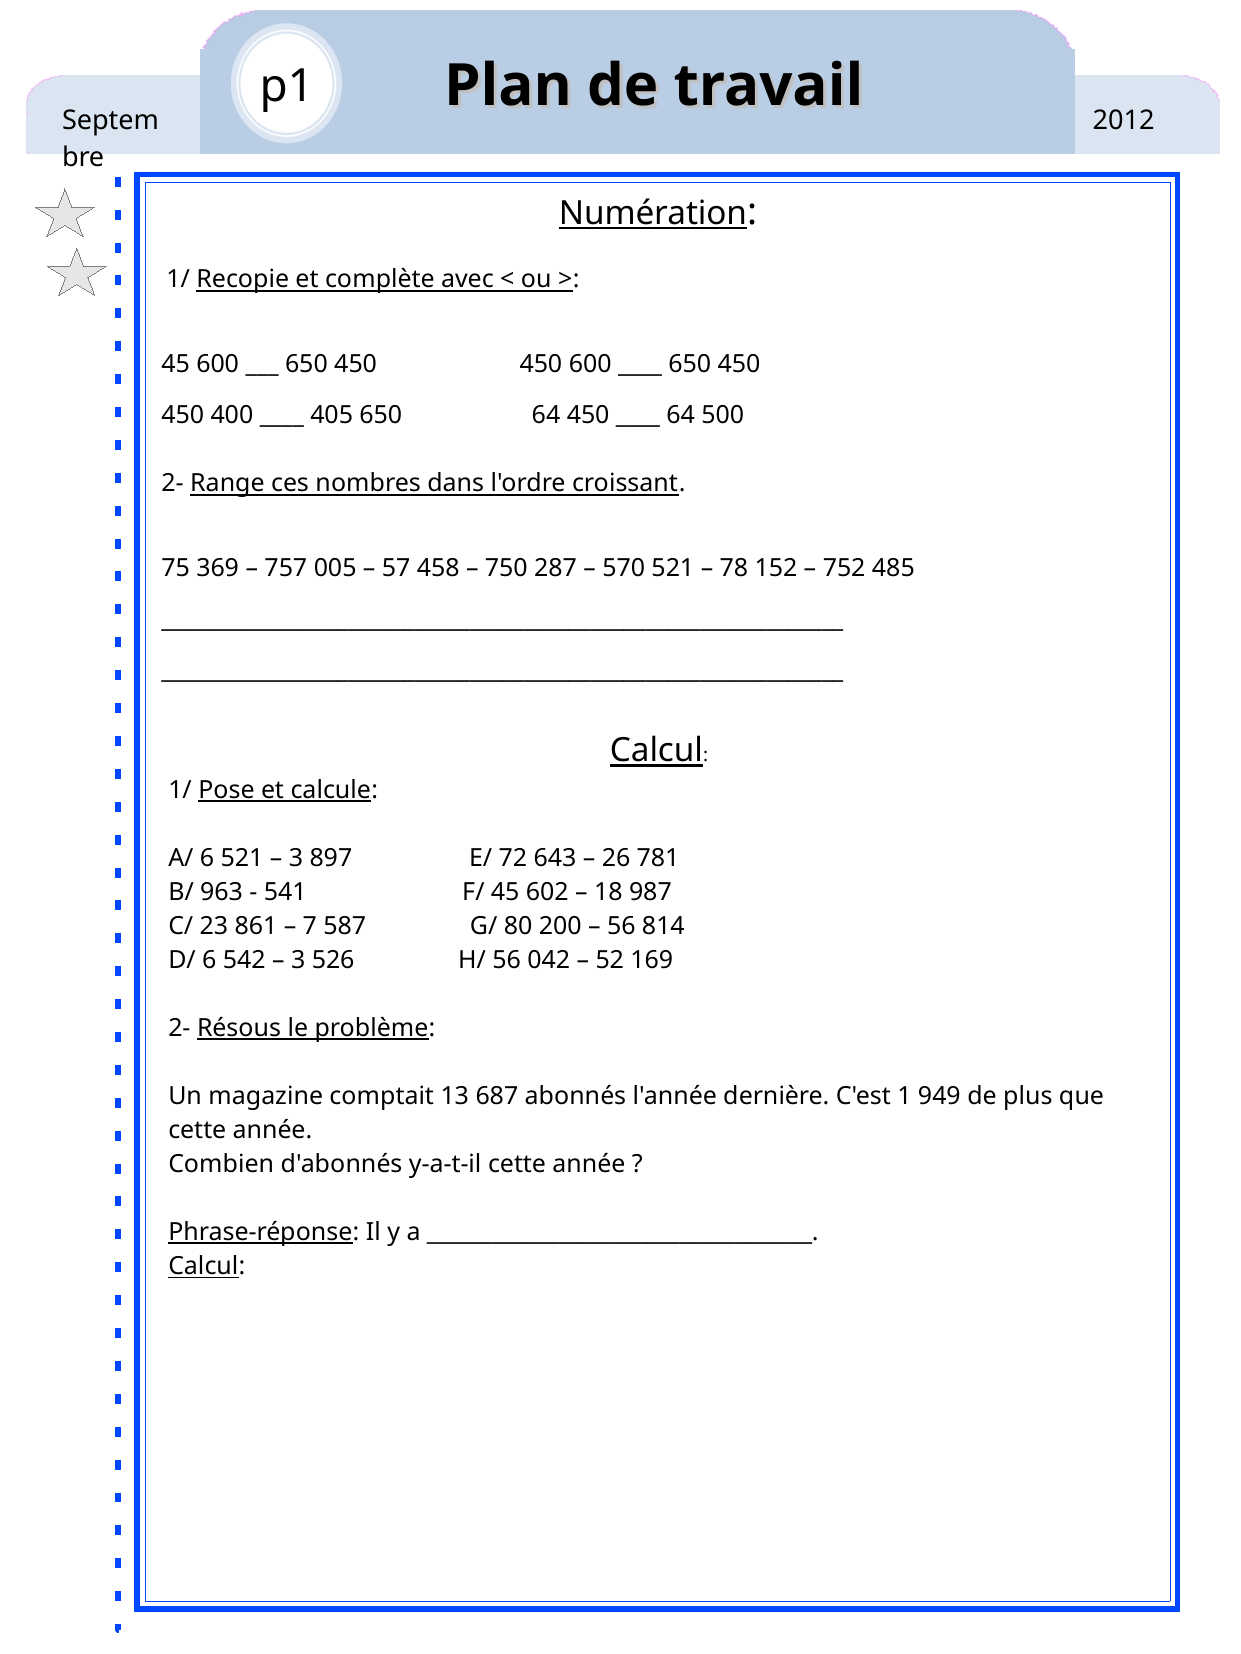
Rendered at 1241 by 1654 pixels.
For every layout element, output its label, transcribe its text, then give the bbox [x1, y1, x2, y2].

table_header [140, 177, 1175, 1606]
text_box Plan de travail [401, 35, 922, 142]
text_box Septembre [47, 93, 189, 154]
text_box 2012 [1077, 93, 1220, 154]
text_box Numération: 1/ Recopie et complète avec < ou >: 45 600 ___ 650 450 450 600 ____ 650 450 450 400 ____ 405 650 64 450 ____ 64 500 2- Range ces nombres dans l'ordre croissant. 75 369 – 757 005 – 57 458 – 750 287 – 570 521 – 78 152 – 752 485 ______________________________________________________________ ______________________________________________________________ [146, 177, 1170, 702]
text_box Calcul: 1/ Pose et calcule: A/ 6 521 – 3 897 E/ 72 643 – 26 781 B/ 963 - 541 F/ 45 602 – 18 987 C/ 23 861 – 7 587 G/ 80 200 – 56 814 D/ 6 542 – 3 526 H/ 56 042 – 52 169 2- Résous le problème: Un magazine comptait 13 687 abonnés l'année dernière. C'est 1 949 de plus que cette année. Combien d'abonnés y-a-t-il cette année ? Phrase-réponse: Il y a ___________________________________. Calcul: [153, 718, 1170, 1302]
text_box [47, 248, 107, 296]
text_box [35, 188, 95, 237]
picture [26, 10, 1220, 154]
